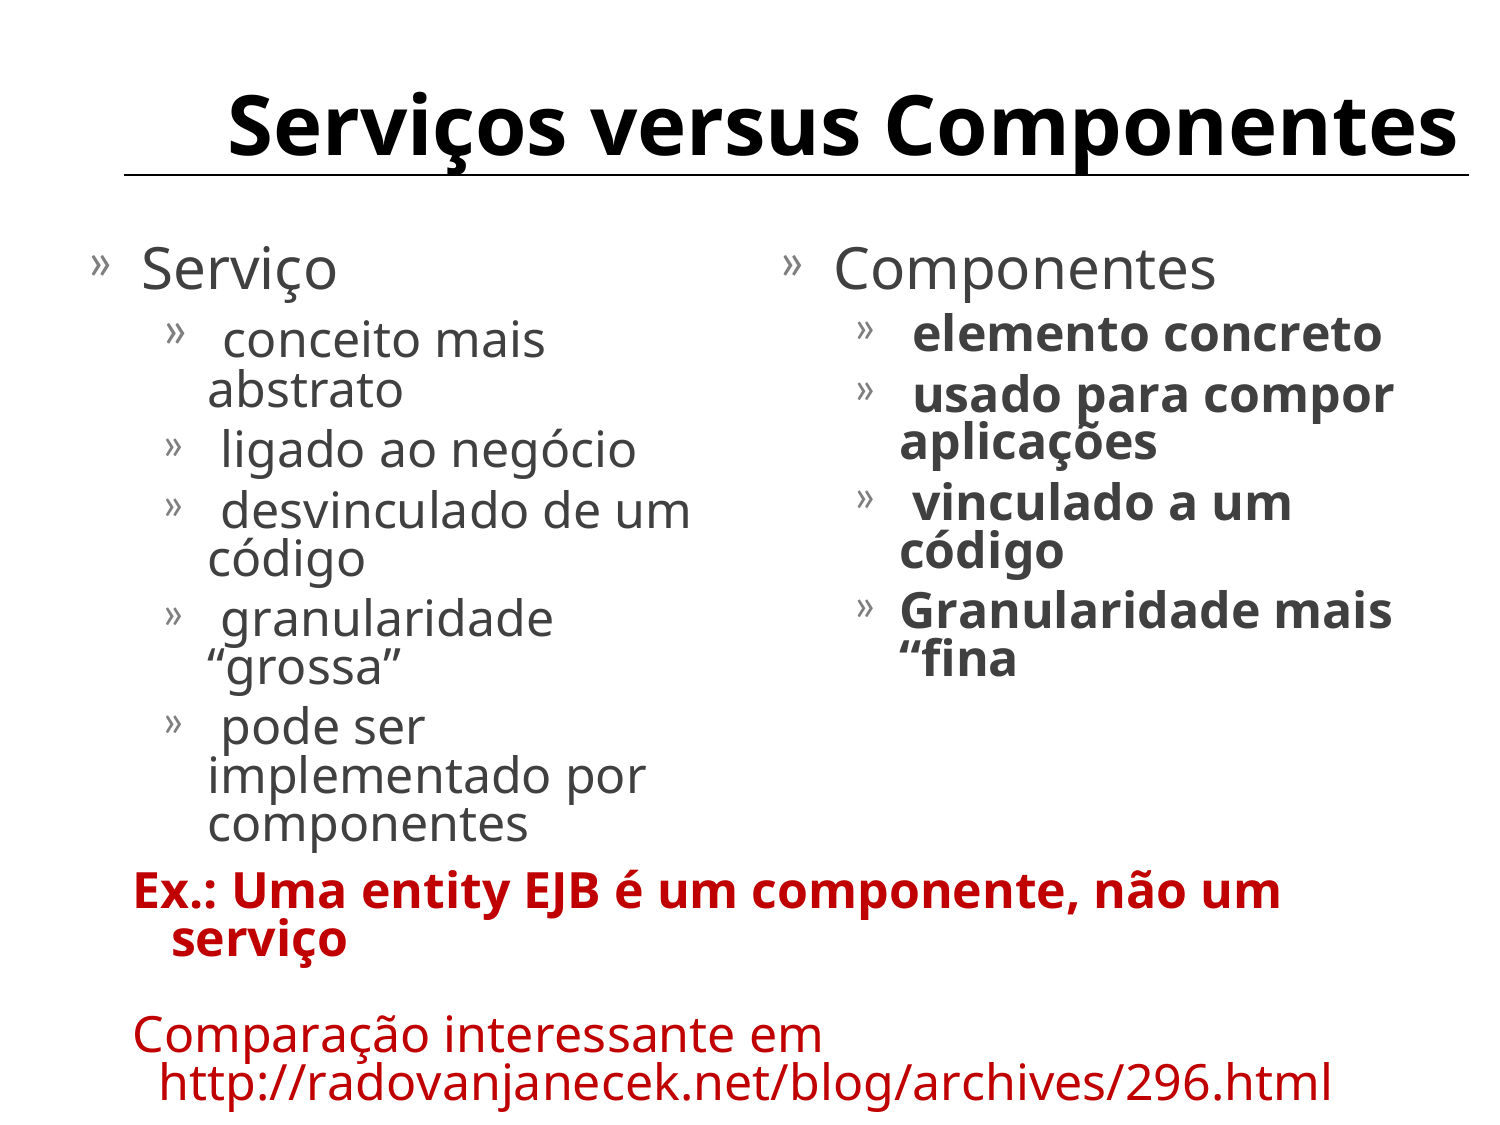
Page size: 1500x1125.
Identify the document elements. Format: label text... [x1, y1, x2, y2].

title Serviços versus Componentes [212, 0, 1488, 180]
list Componentes elemento concreto usado para compor aplicações vinculado a um código Granularidade mais “fina [762, 237, 1436, 792]
list Serviço conceito mais abstrato ligado ao negócio desvinculado de um código granularidade “grossa” pode ser implementado por componentes [70, 237, 738, 905]
text_box Ex.: Uma entity EJB é um componente, não um serviço Comparação interessante em http://radovanjanecek.net/blog/archives/296.html [117, 792, 1441, 1053]
